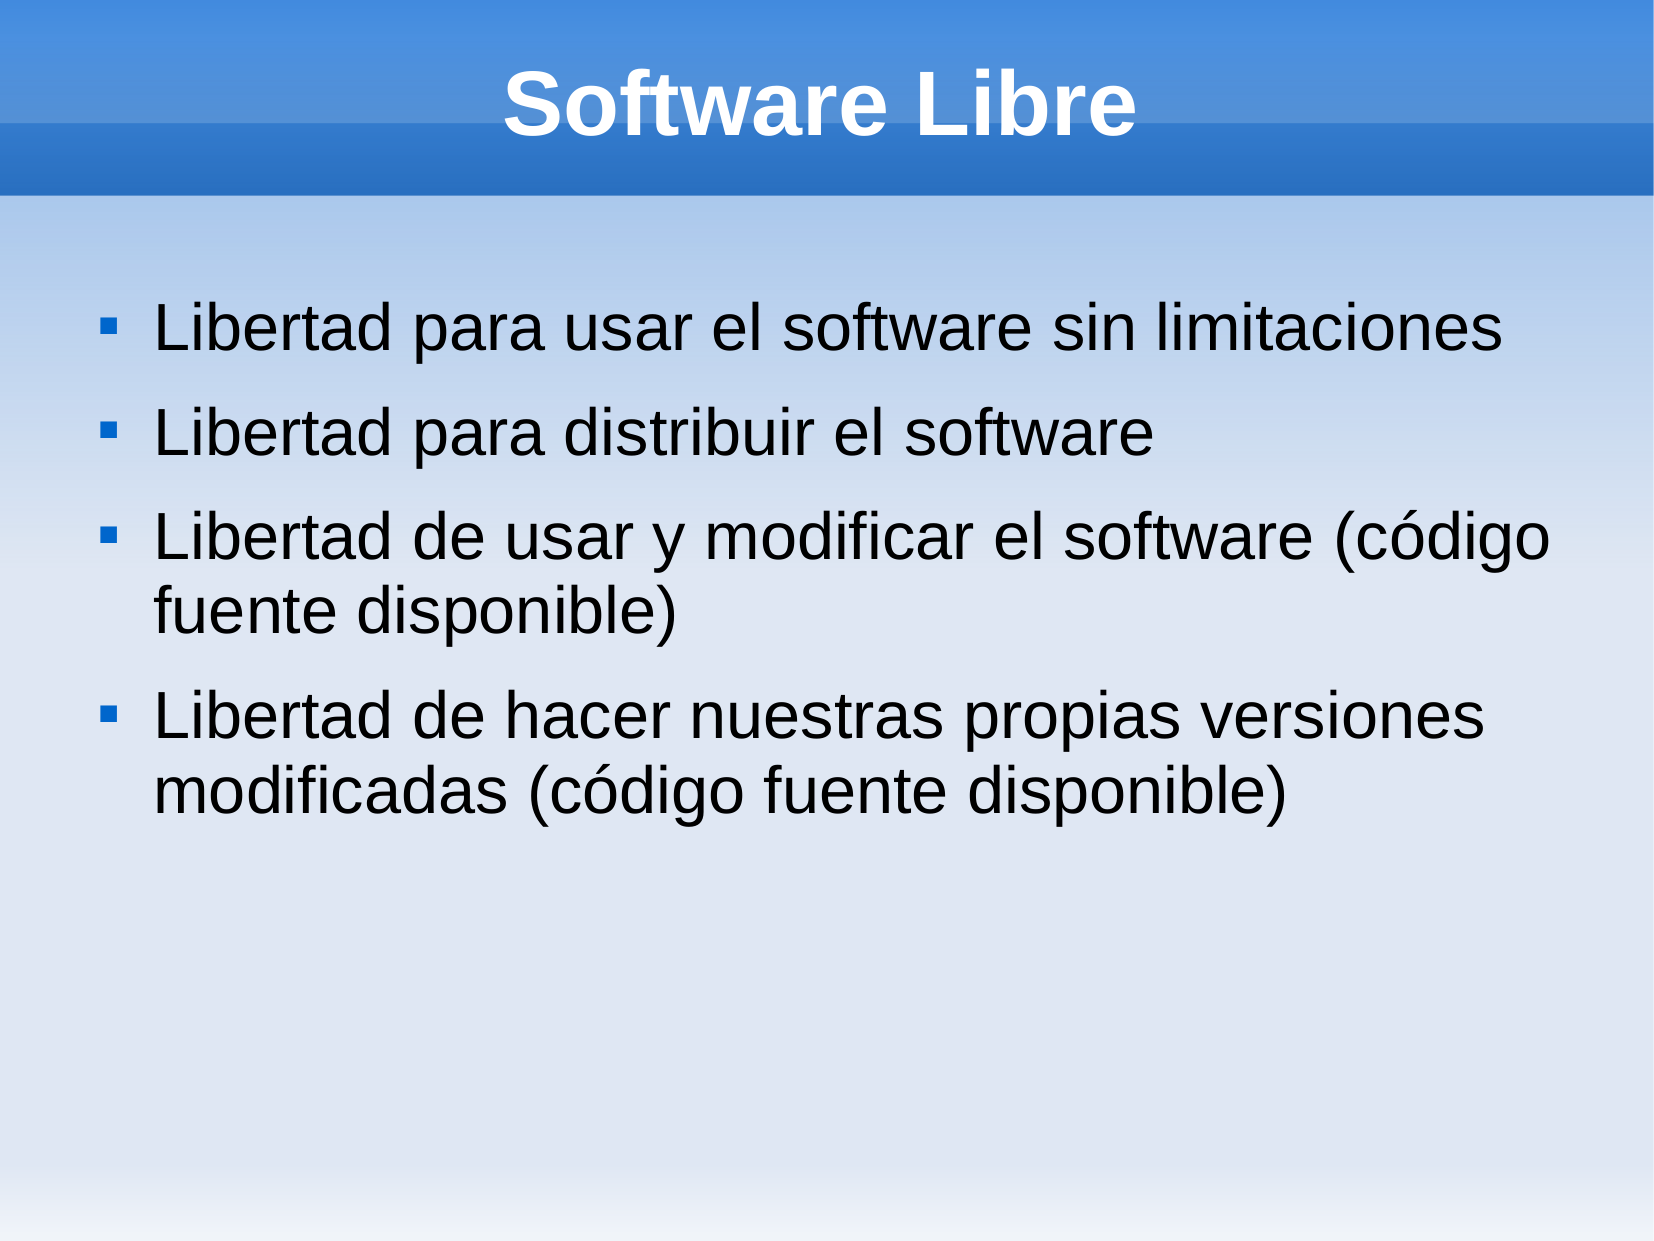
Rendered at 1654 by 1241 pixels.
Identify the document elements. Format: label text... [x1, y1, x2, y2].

picture [0, 0, 1654, 1241]
list Libertad para usar el software sin limitaciones Libertad para distribuir el software Libertad de usar y modificar el software (código fuente disponible) Libertad de hacer nuestras propias versiones modificadas (código fuente disponible) [82, 290, 1571, 1094]
title Software Libre [76, 7, 1565, 200]
